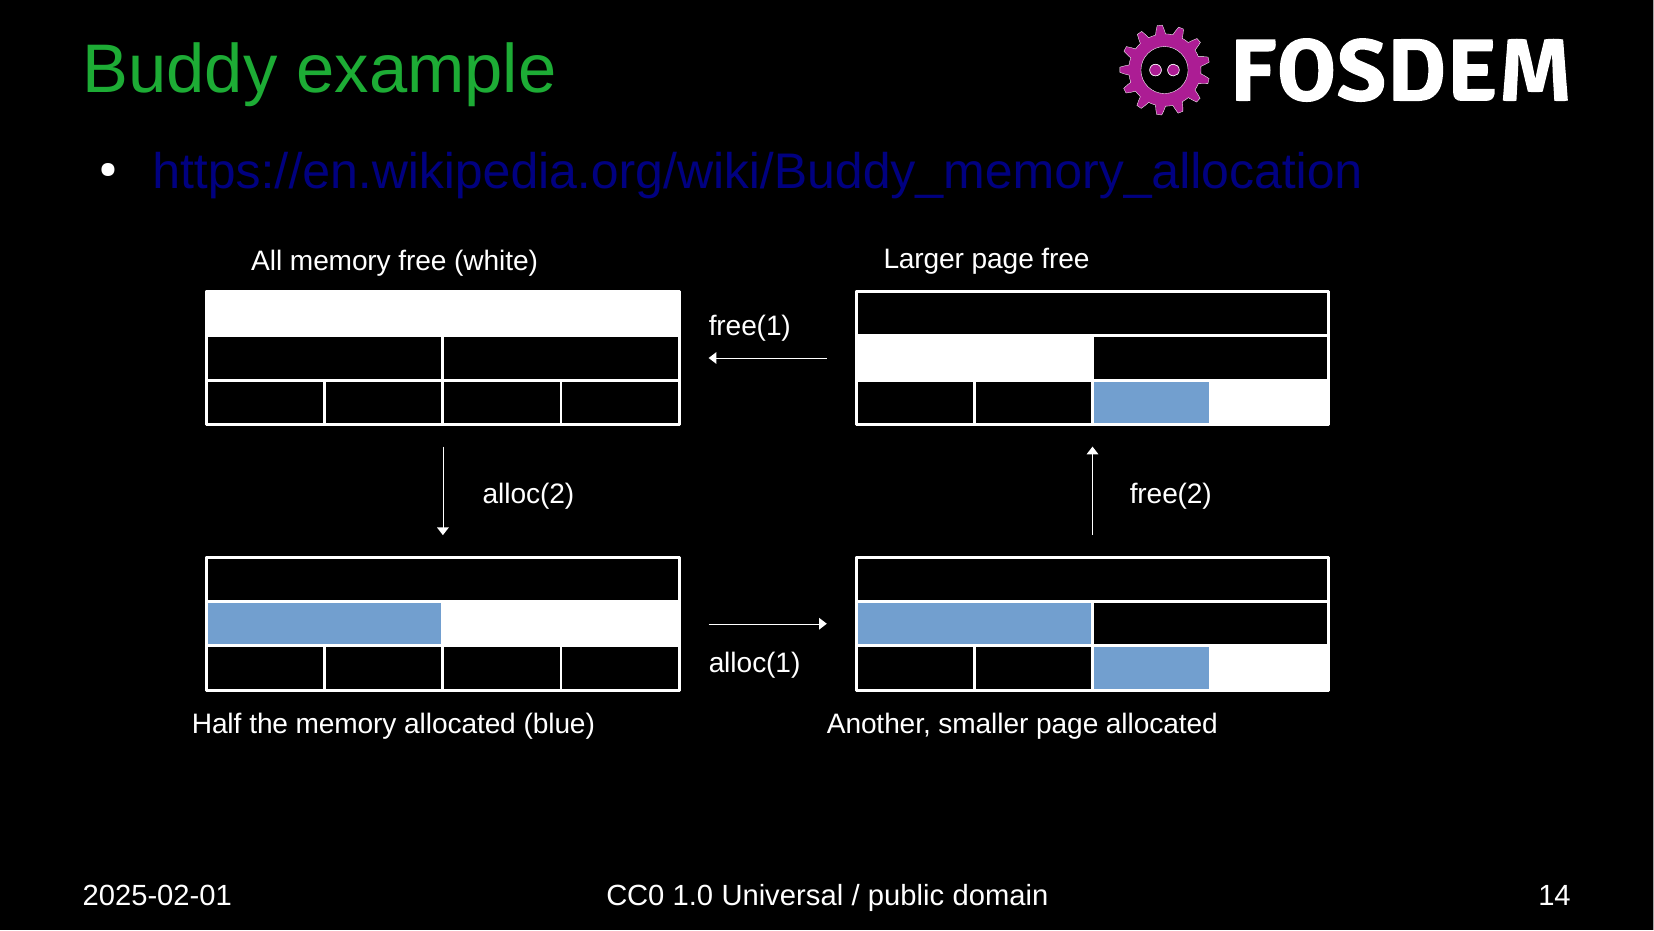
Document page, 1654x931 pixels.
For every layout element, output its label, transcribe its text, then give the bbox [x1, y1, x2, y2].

text_box [856, 603, 1329, 691]
text_box Half the memory allocated (blue) [177, 701, 748, 748]
text_box free(2) [1115, 470, 1255, 517]
title Buddy example [82, 30, 1004, 108]
text_box Another, smaller page allocated [812, 701, 1447, 757]
text_box alloc(1) [693, 640, 847, 687]
text_box alloc(2) [467, 470, 621, 517]
text_box Larger page free [868, 236, 1175, 283]
text_box free(1) [693, 302, 834, 349]
text_box [856, 337, 1329, 425]
text_box [206, 291, 680, 336]
text_box [206, 603, 680, 646]
text_box All memory free (white) [236, 237, 709, 284]
list https://en.wikipedia.org/wiki/Buddy_memory_allocation [81, 143, 1570, 199]
